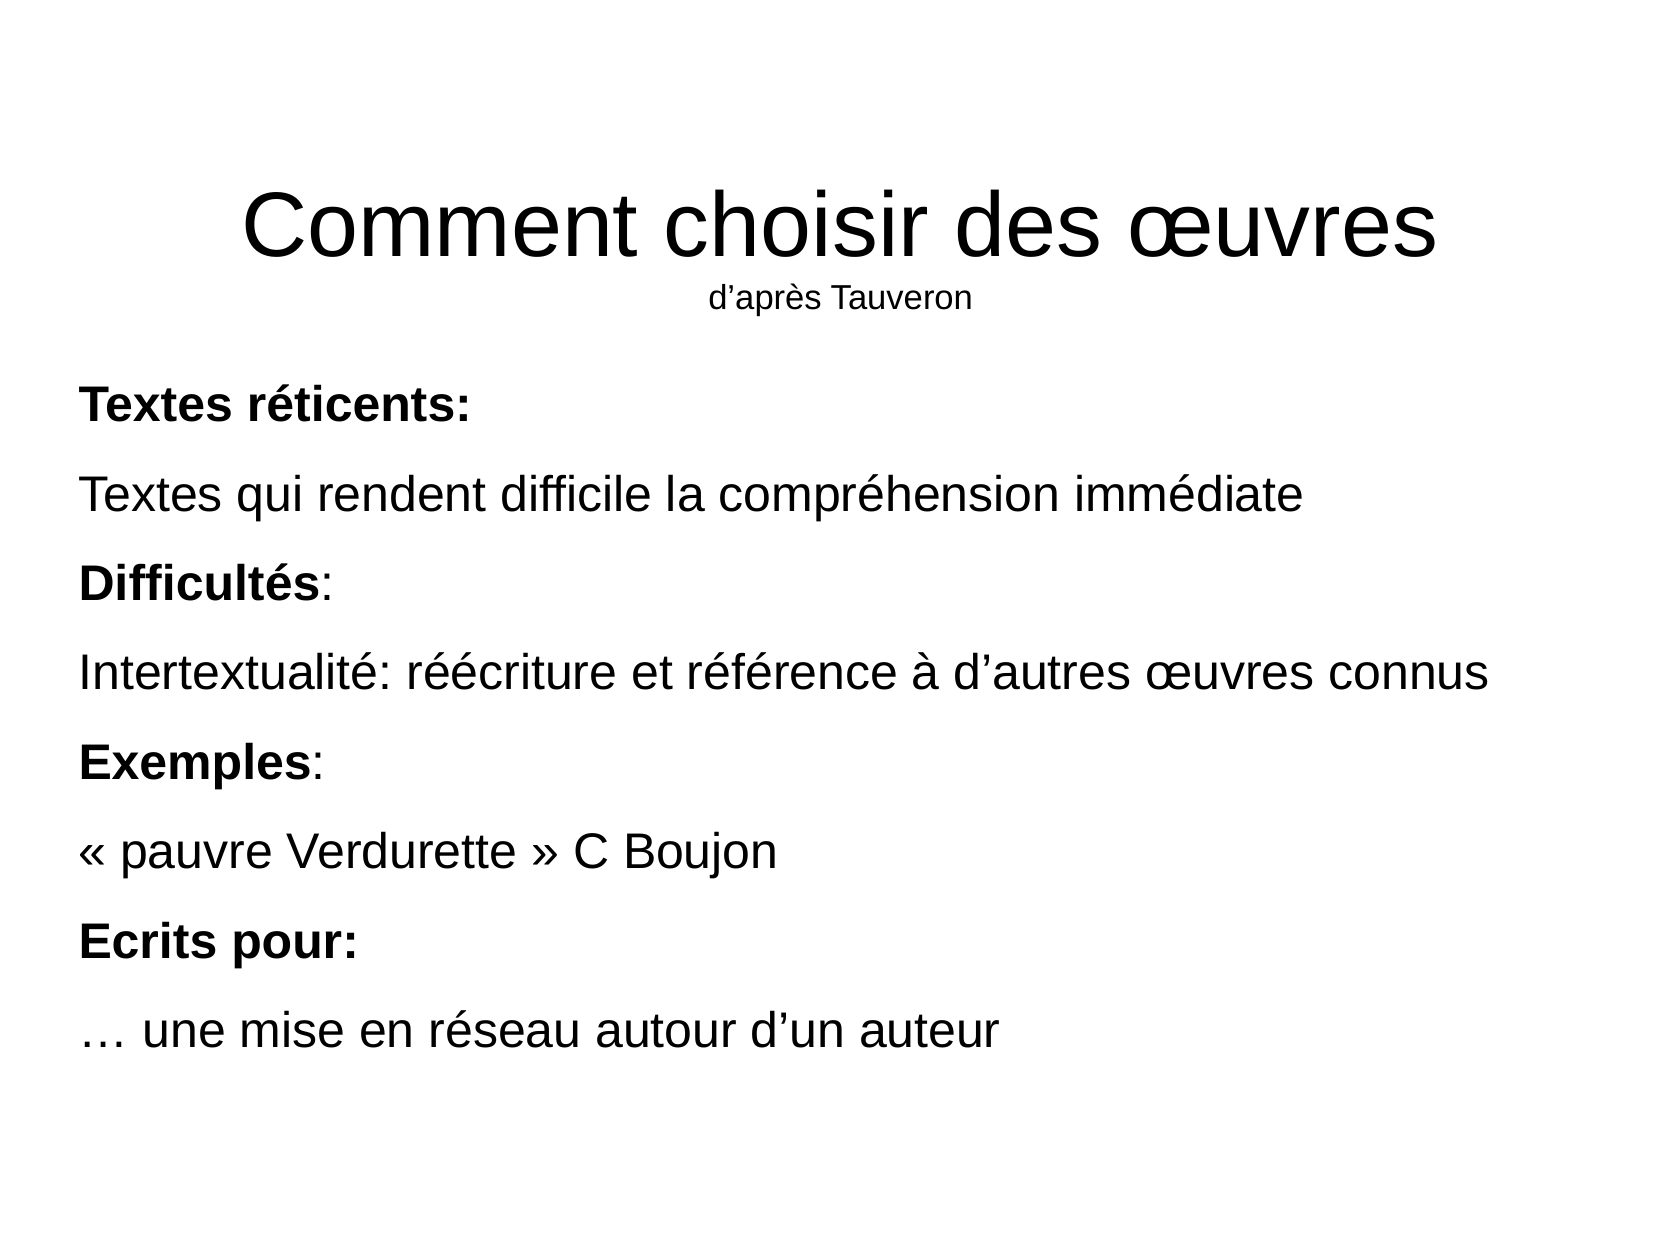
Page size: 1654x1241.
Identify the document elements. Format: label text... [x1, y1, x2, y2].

list Textes réticents: Textes qui rendent difficile la compréhension immédiate Difficultés: Intertextualité: réécriture et référence à d’autres œuvres connus Exemples: « pauvre Verdurette » C Boujon Ecrits pour: … une mise en réseau autour d’un auteur [78, 371, 1603, 1144]
title Comment choisir des œuvres d’après Tauveron [151, 165, 1530, 298]
